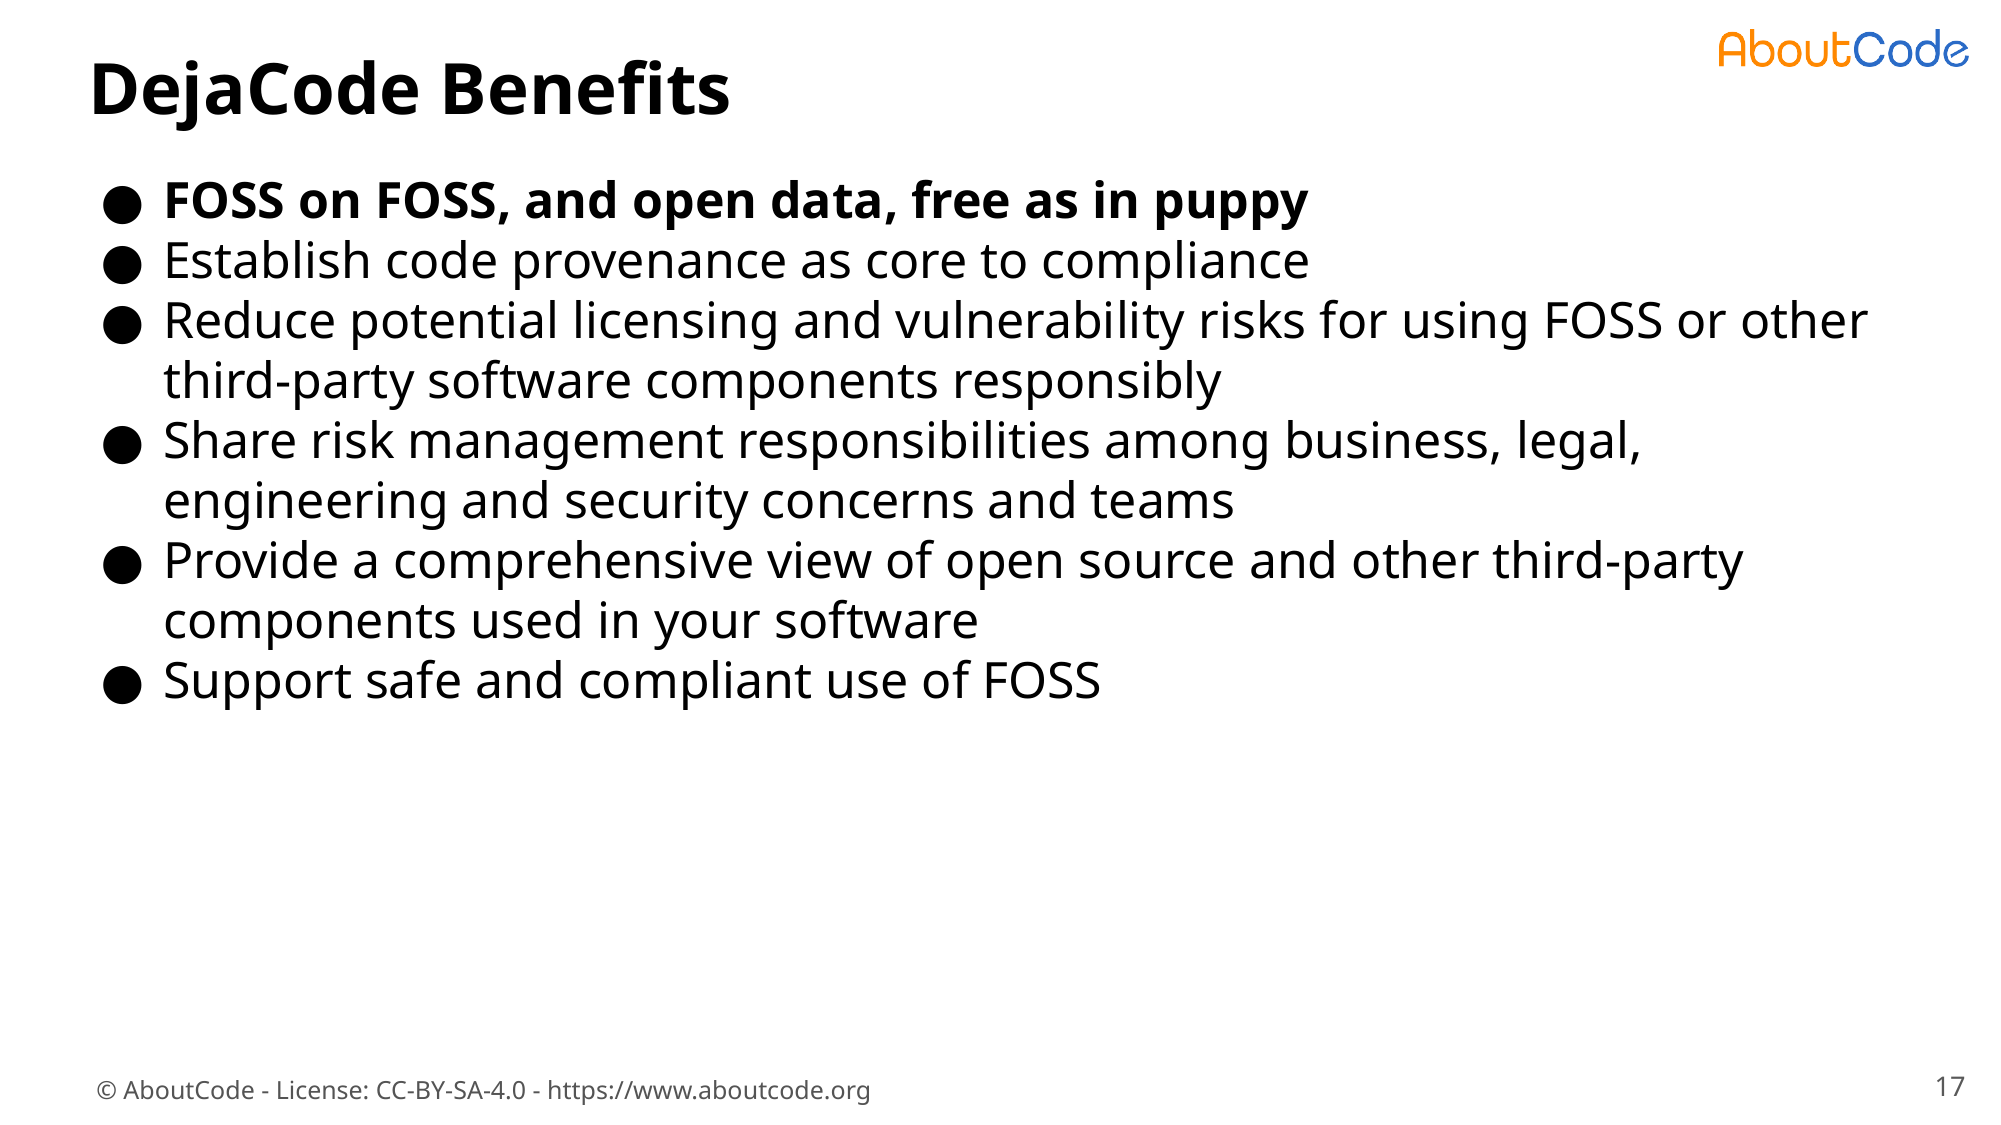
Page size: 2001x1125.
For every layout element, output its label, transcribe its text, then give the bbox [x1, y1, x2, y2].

list FOSS on FOSS, and open data, free as in puppy Establish code provenance as core to compliance Reduce potential licensing and vulnerability risks for using FOSS or other third-party software components responsibly Share risk management responsibilities among business, legal, engineering and security concerns and teams Provide a comprehensive view of open source and other third-party components used in your software Support safe and compliant use of FOSS [68, 149, 1891, 1000]
picture [1932, 29, 1969, 67]
slide_number <number> [1865, 1044, 1986, 1125]
title DejaCode Benefits [68, 23, 1932, 149]
